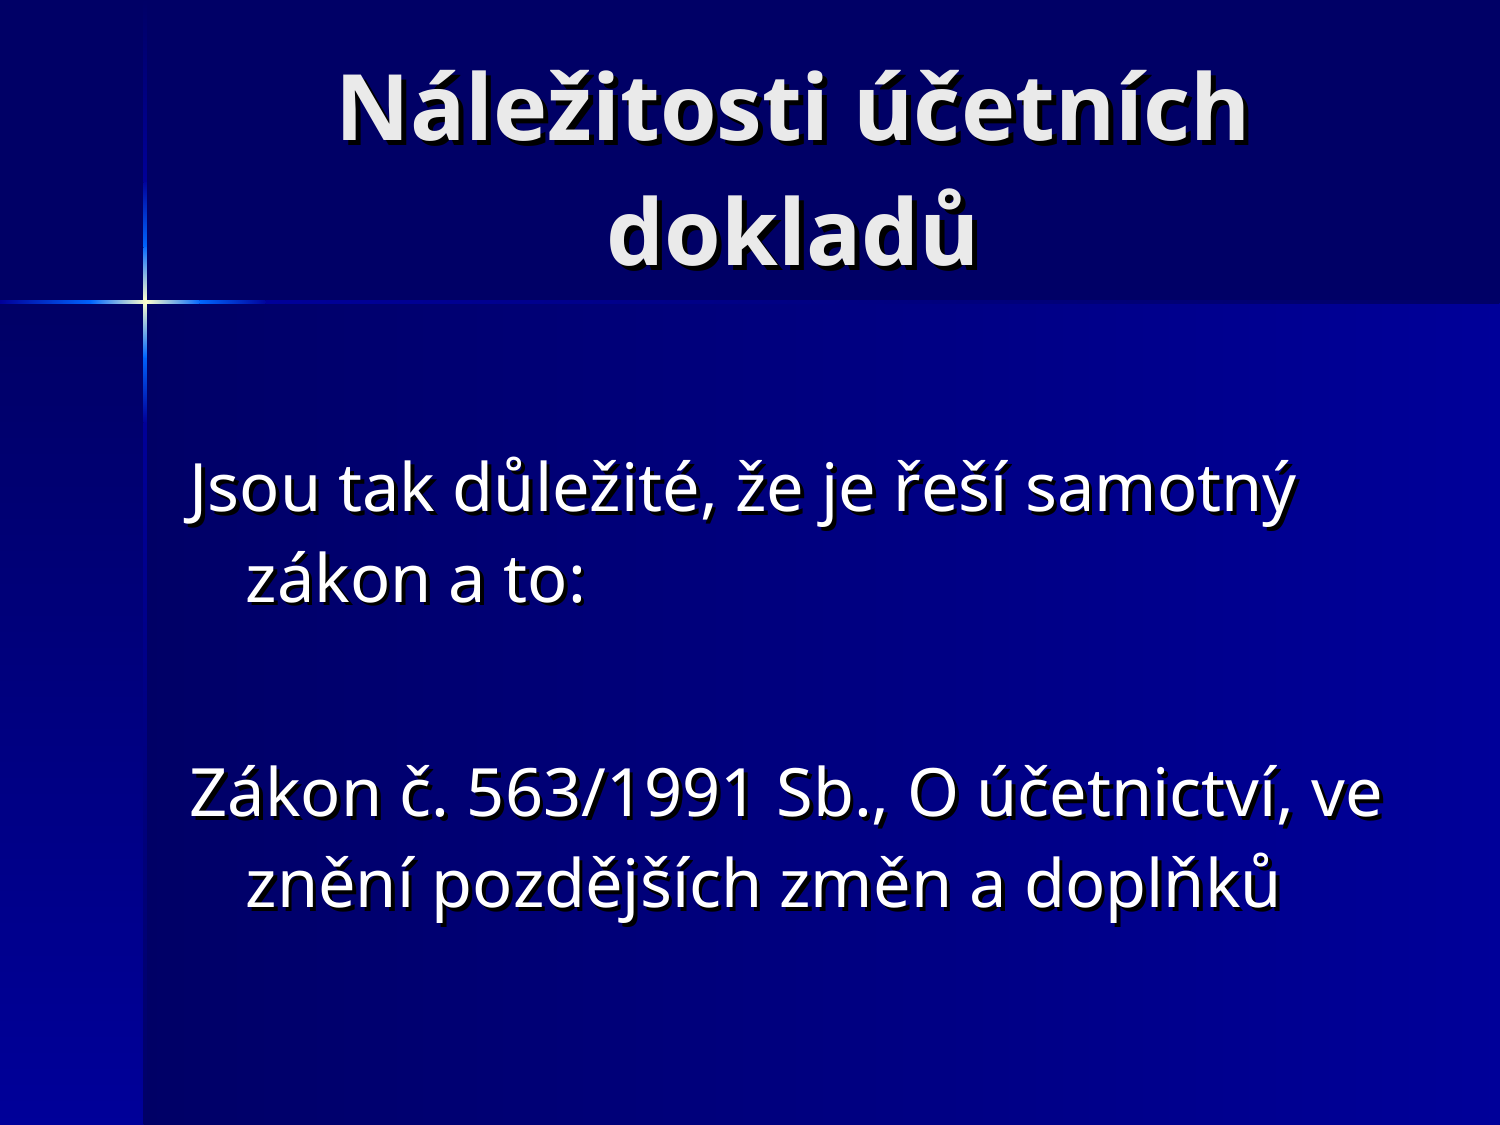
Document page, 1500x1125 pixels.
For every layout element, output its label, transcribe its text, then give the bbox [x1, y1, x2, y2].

list Jsou tak důležité, že je řeší samotný zákon a to: Zákon č. 563/1991 Sb., O účetnictví, ve znění pozdějších změn a doplňků [174, 324, 1413, 1001]
title Náležitosti účetních dokladů [174, 48, 1413, 286]
